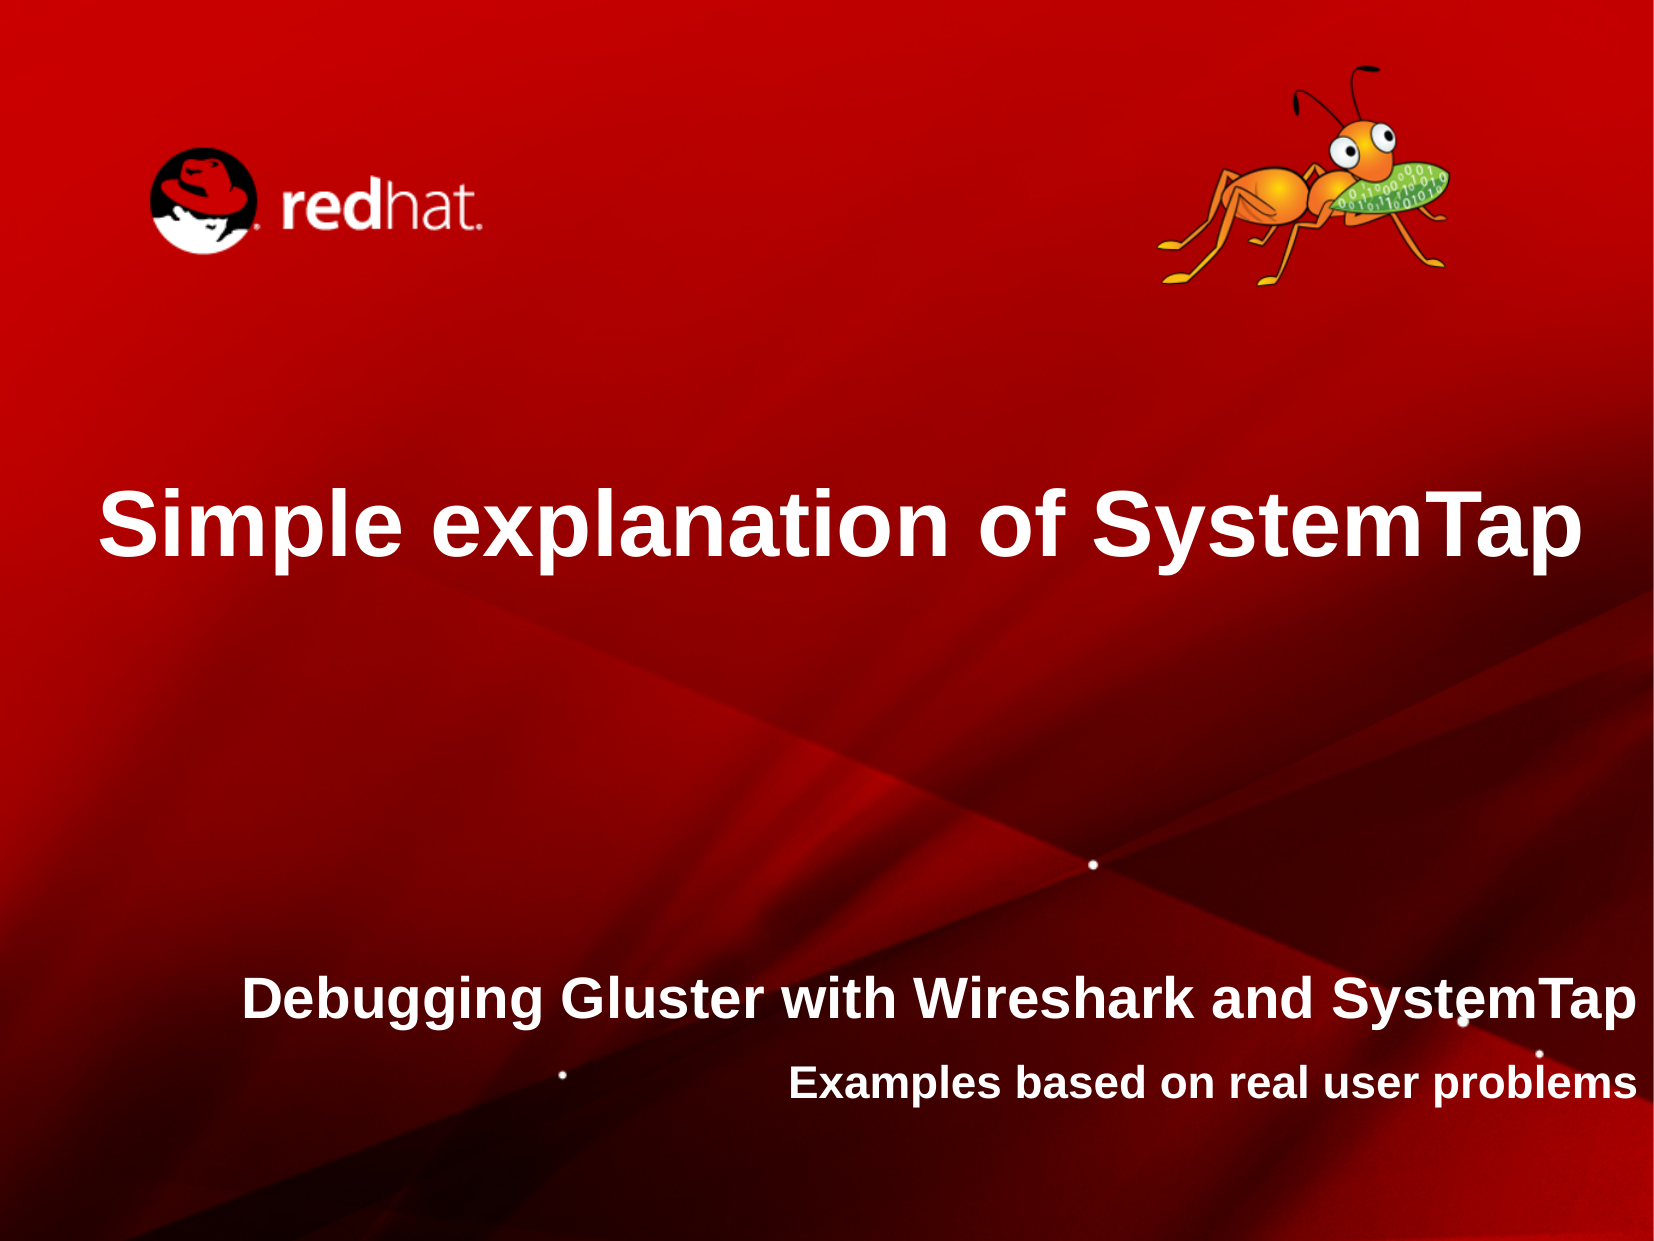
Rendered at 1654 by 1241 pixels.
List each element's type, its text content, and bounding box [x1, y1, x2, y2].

picture [0, 0, 1654, 1241]
title Simple explanation of SystemTap [97, 430, 1654, 618]
text_box Debugging Gluster with Wireshark and SystemTap Examples based on real user problems [226, 958, 1654, 1116]
